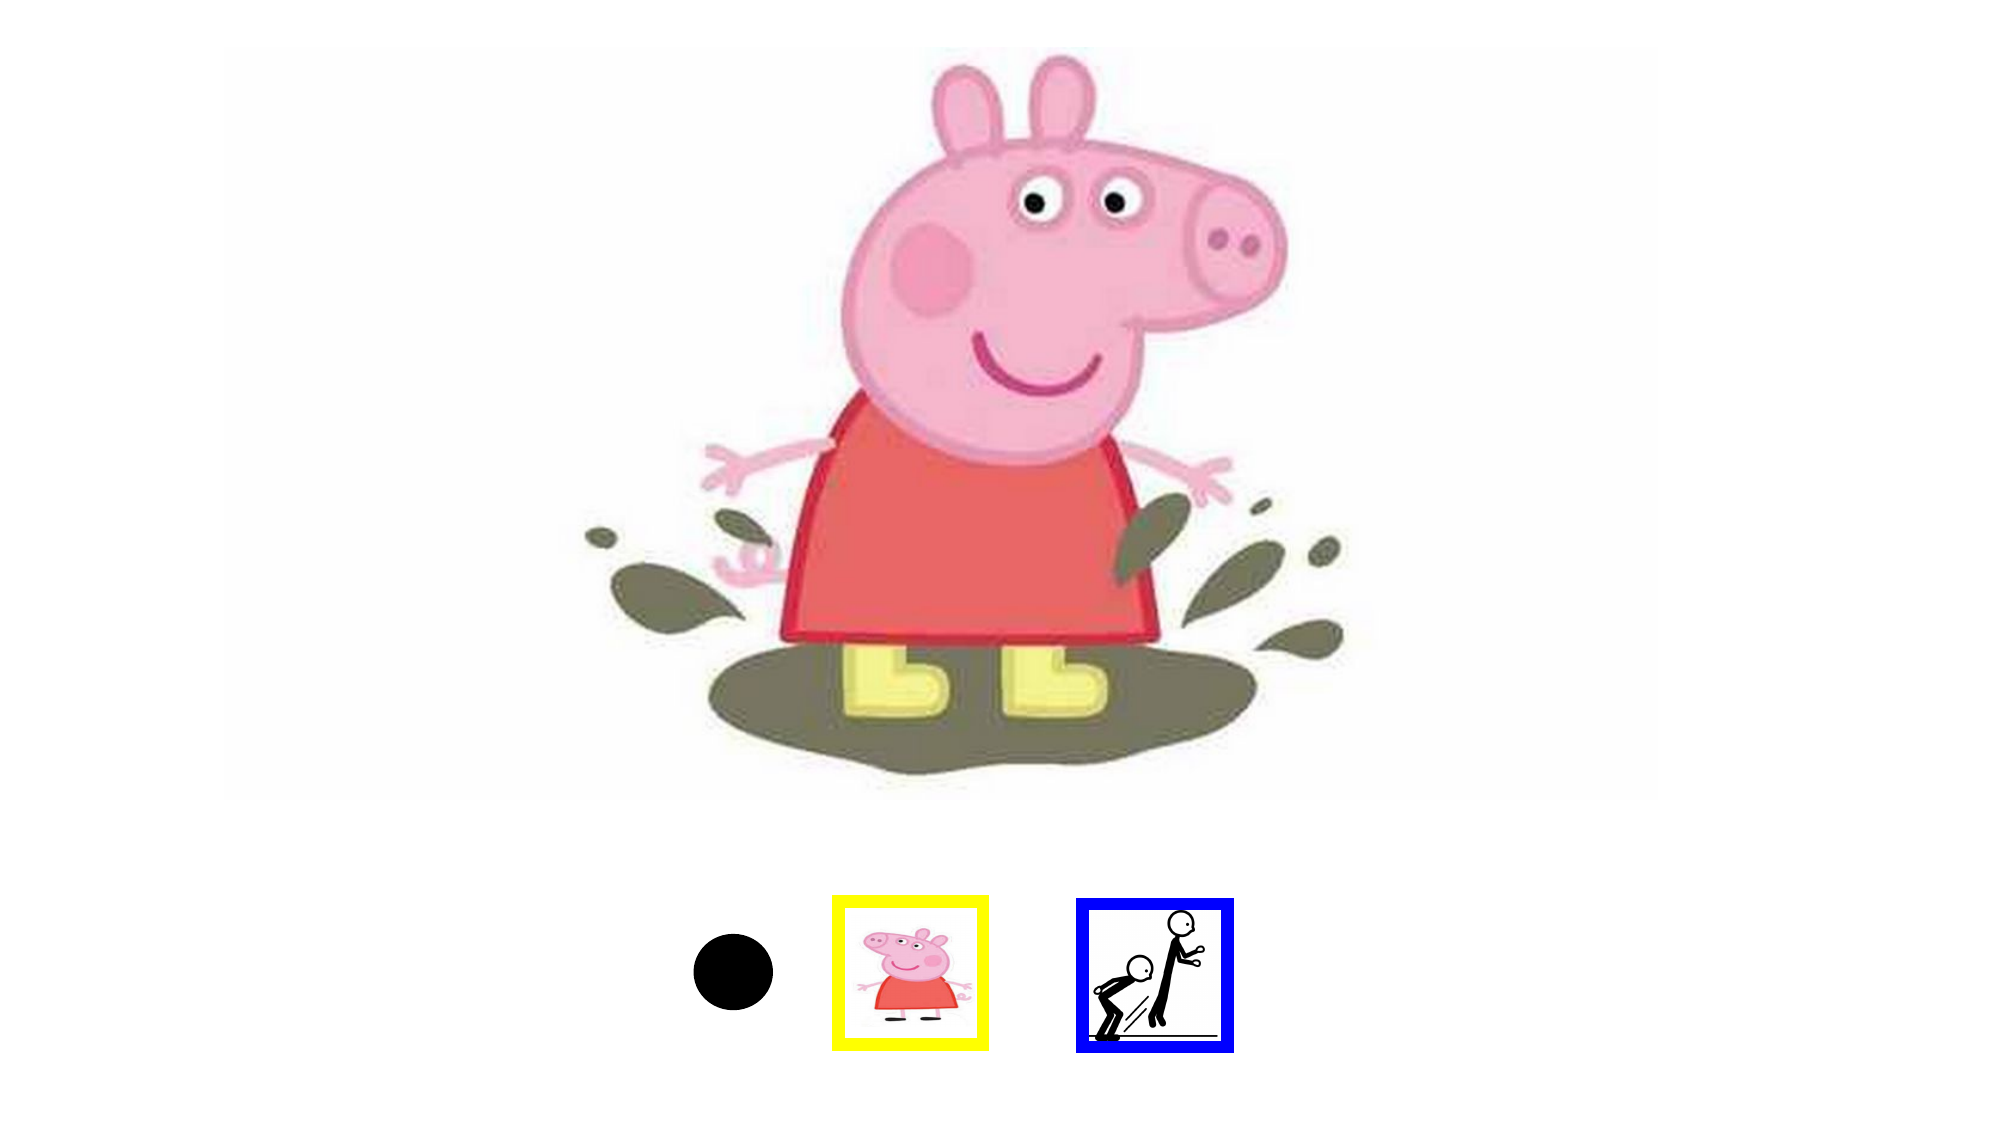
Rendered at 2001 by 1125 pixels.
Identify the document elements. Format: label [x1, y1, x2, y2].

picture [1089, 910, 1221, 1041]
picture [851, 915, 975, 1027]
text_box [694, 934, 772, 1010]
picture [224, 47, 1658, 800]
